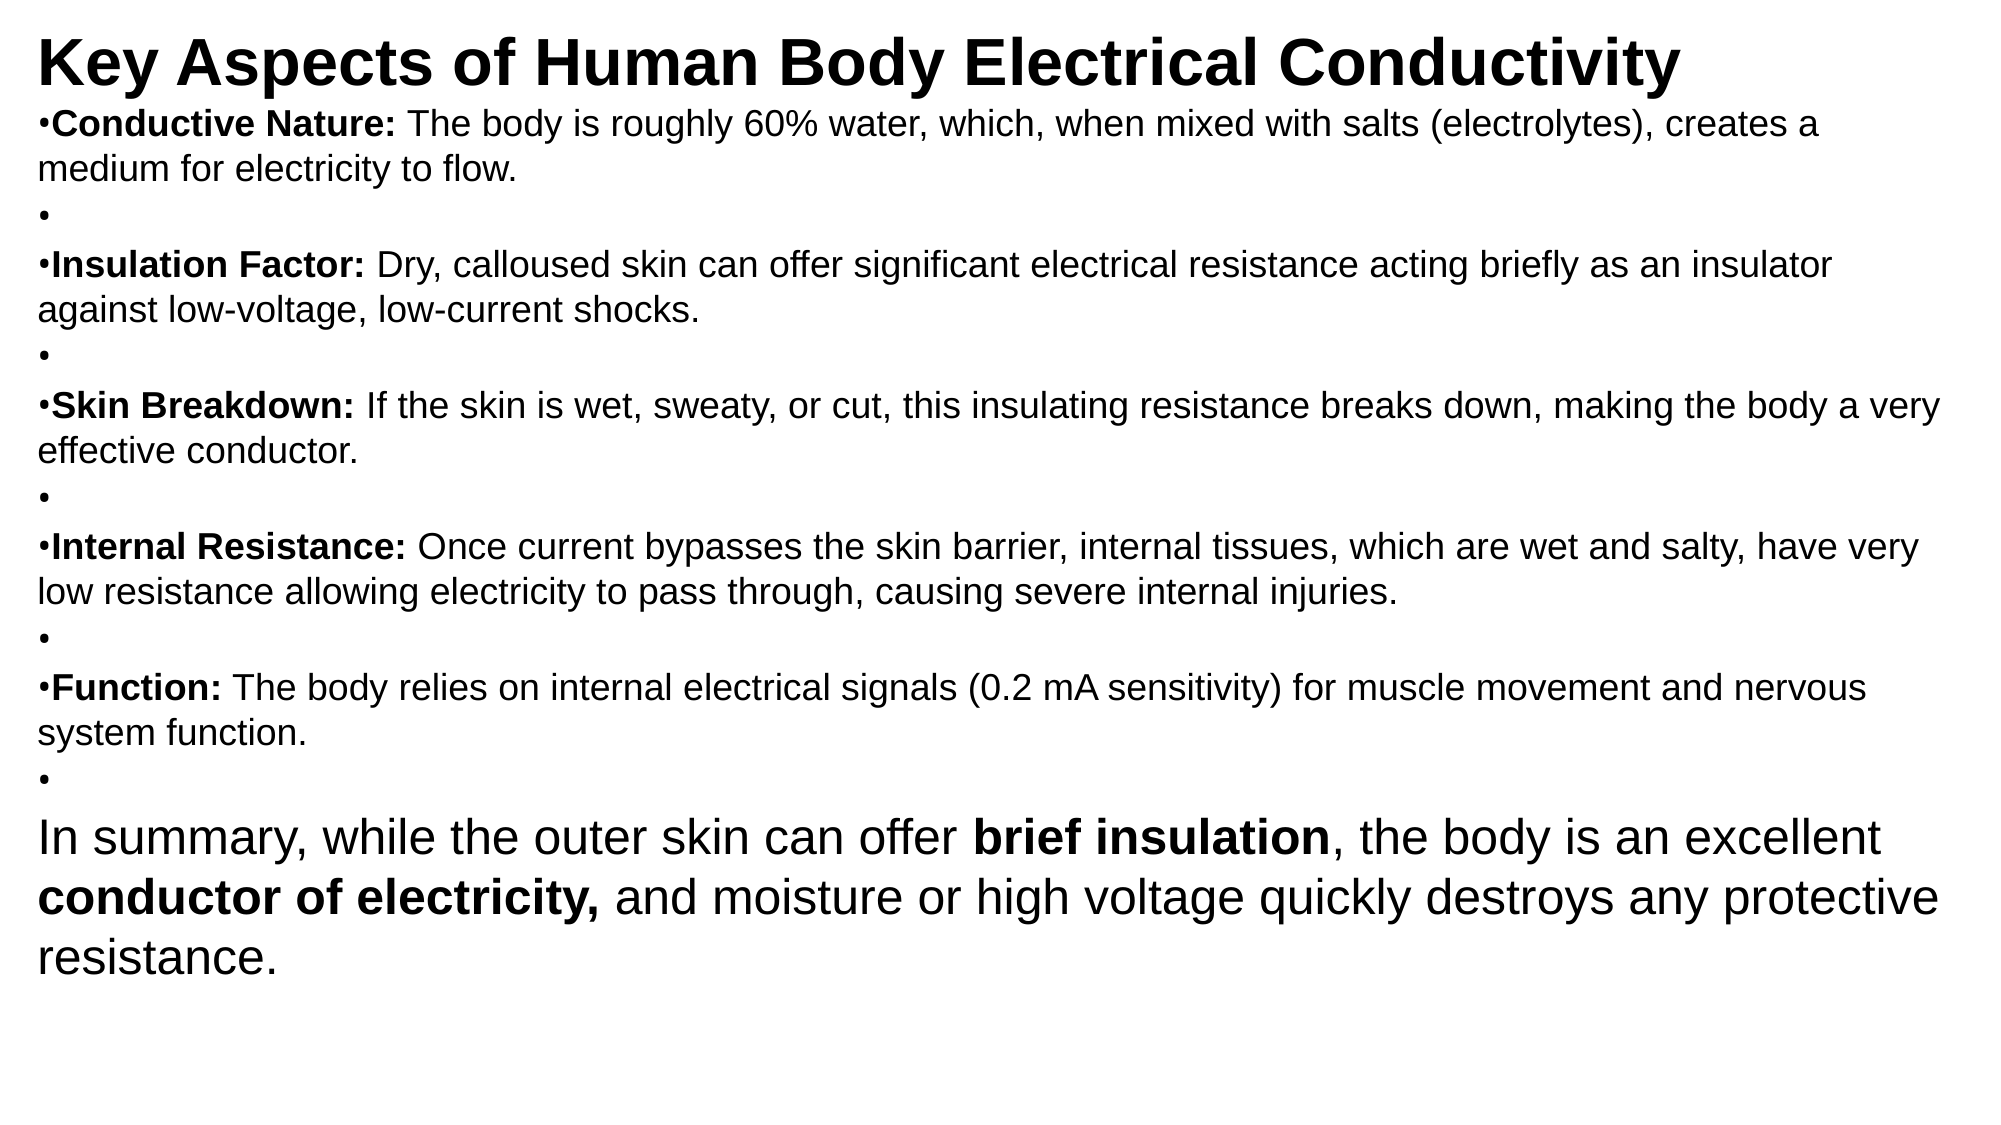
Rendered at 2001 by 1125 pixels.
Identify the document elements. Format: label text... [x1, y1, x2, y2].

text_box Key Aspects of Human Body Electrical Conductivity Conductive Nature: The body is roughly 60% water, which, when mixed with salts (electrolytes), creates a medium for electricity to flow. Insulation Factor: Dry, calloused skin can offer significant electrical resistance acting briefly as an insulator against low-voltage, low-current shocks. Skin Breakdown: If the skin is wet, sweaty, or cut, this insulating resistance breaks down, making the body a very effective conductor. Internal Resistance: Once current bypasses the skin barrier, internal tissues, which are wet and salty, have very low resistance allowing electricity to pass through, causing severe internal injuries. Function: The body relies on internal electrical signals (0.2 mA sensitivity) for muscle movement and nervous system function. In summary, while the outer skin can offer brief insulation, the body is an excellent conductor of electricity, and moisture or high voltage quickly destroys any protective resistance. [22, 12, 1958, 992]
